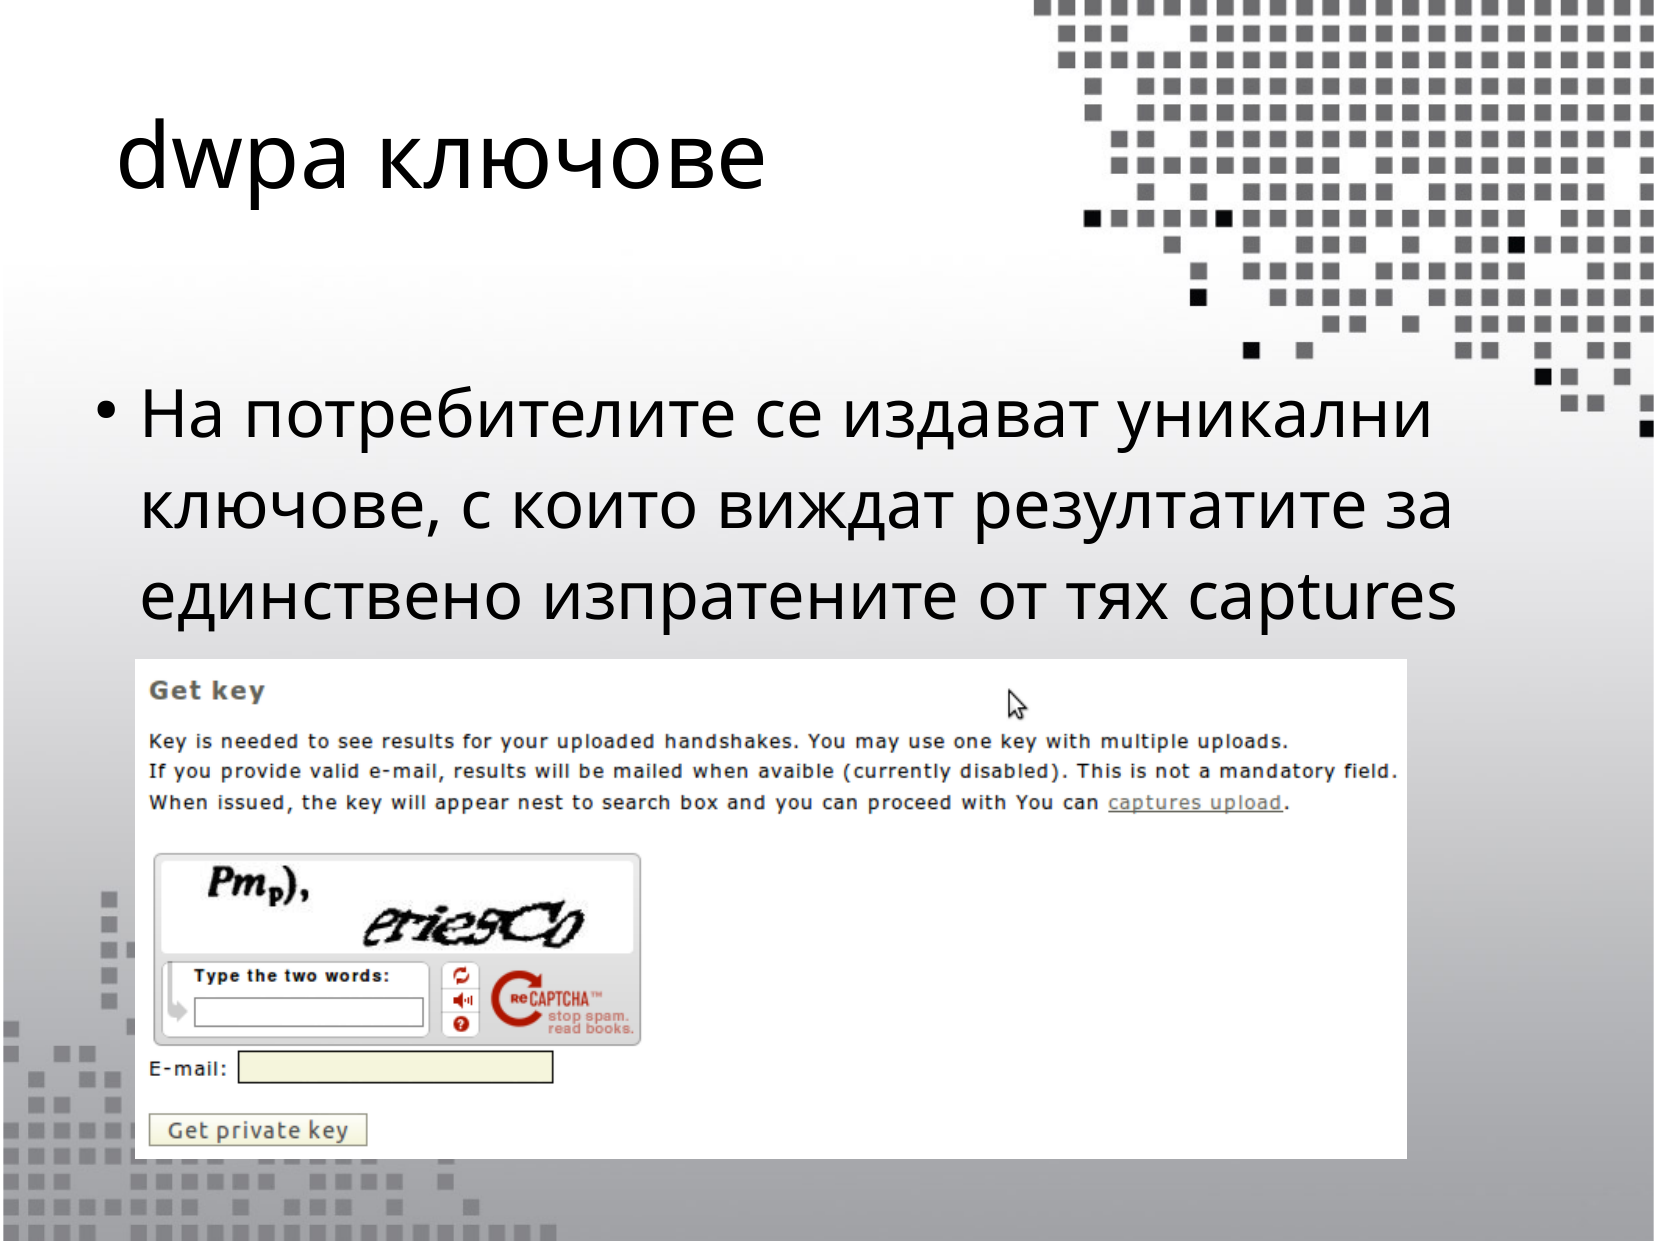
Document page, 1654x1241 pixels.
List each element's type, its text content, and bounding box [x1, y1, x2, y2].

subtitle На потребителите се издават уникални ключове, с които виждат резултатите за единствено изпратените от тях captures [86, 366, 1576, 1186]
title dwpa ключове [82, 49, 1571, 257]
picture [3, 0, 1654, 1241]
